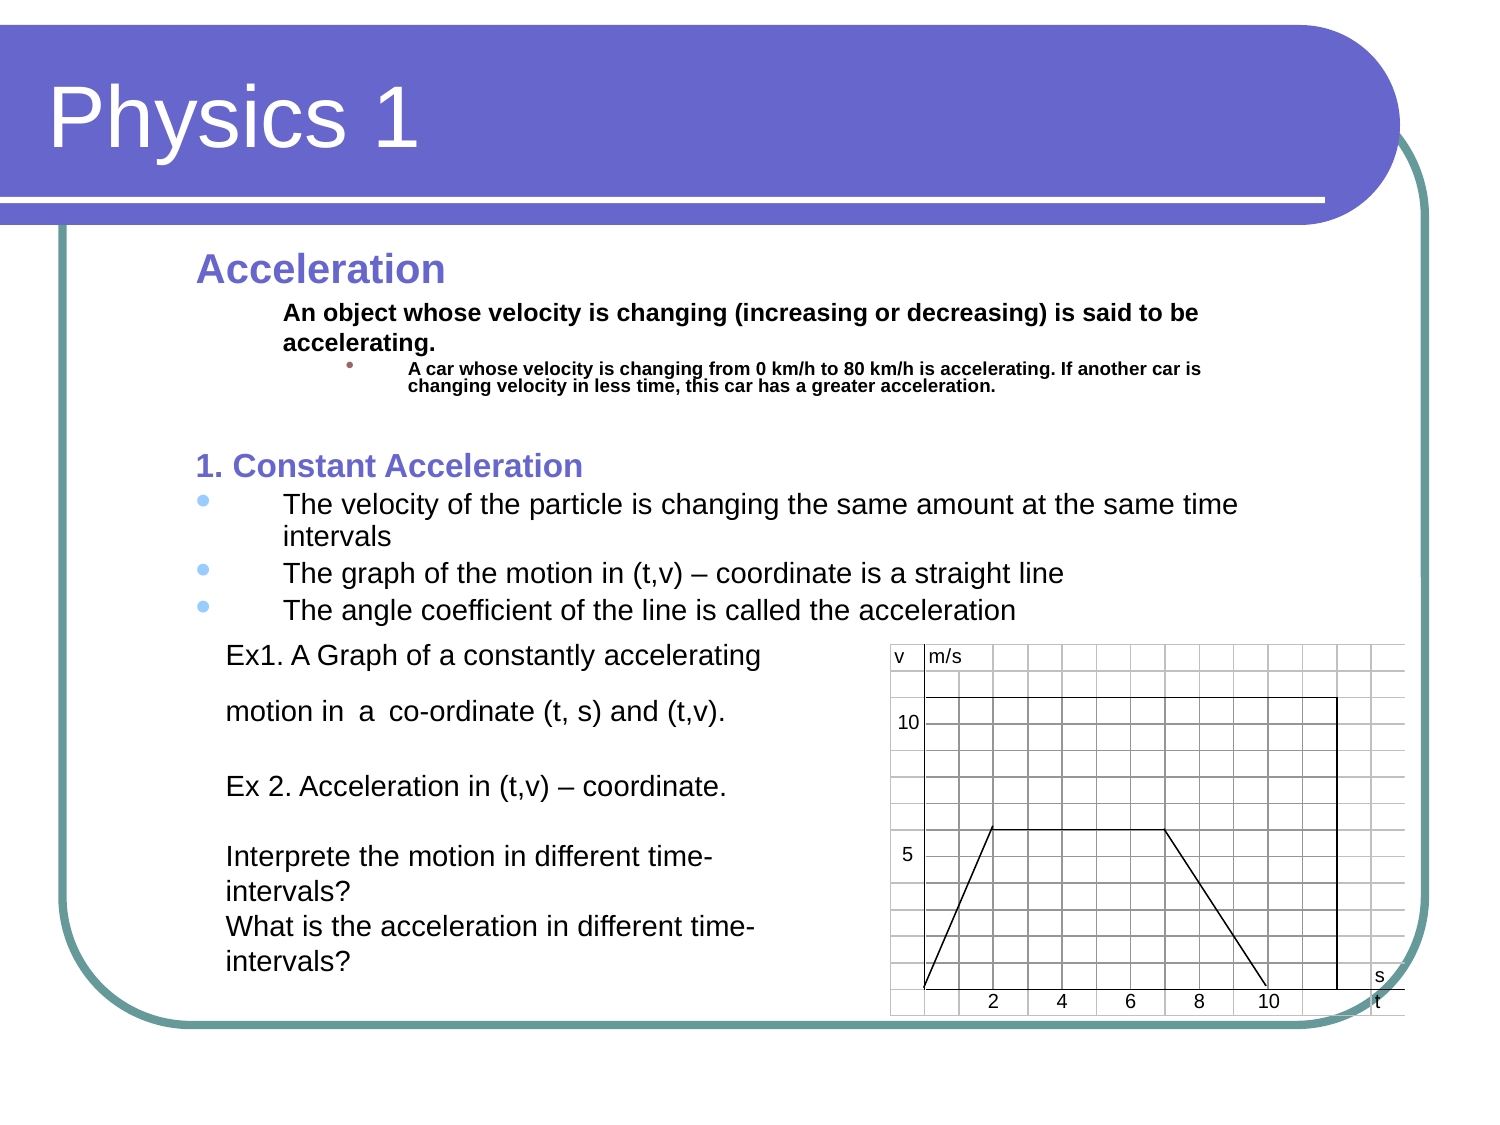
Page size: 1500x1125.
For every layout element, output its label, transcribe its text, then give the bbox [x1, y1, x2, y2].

text_box Ex1. A Graph of a constantly accelerating motion in a co-ordinate (t, s) and (t,v). Ex 2. Acceleration in (t,v) – coordinate. Interprete the motion in different time-intervals? What is the acceleration in different time-intervals? [210, 632, 821, 985]
picture [889, 643, 1407, 1017]
list Acceleration An object whose velocity is changing (increasing or decreasing) is said to be accelerating. A car whose velocity is changing from 0 km/h to 80 km/h is accelerating. If another car is changing velocity in less time, this car has a greater acceleration. 1. Constant Acceleration The velocity of the particle is changing the same amount at the same time intervals The graph of the motion in (t,v) – coordinate is a straight line The angle coefficient of the line is called the acceleration [105, 234, 1270, 634]
title Physics 1 [32, 37, 1347, 188]
